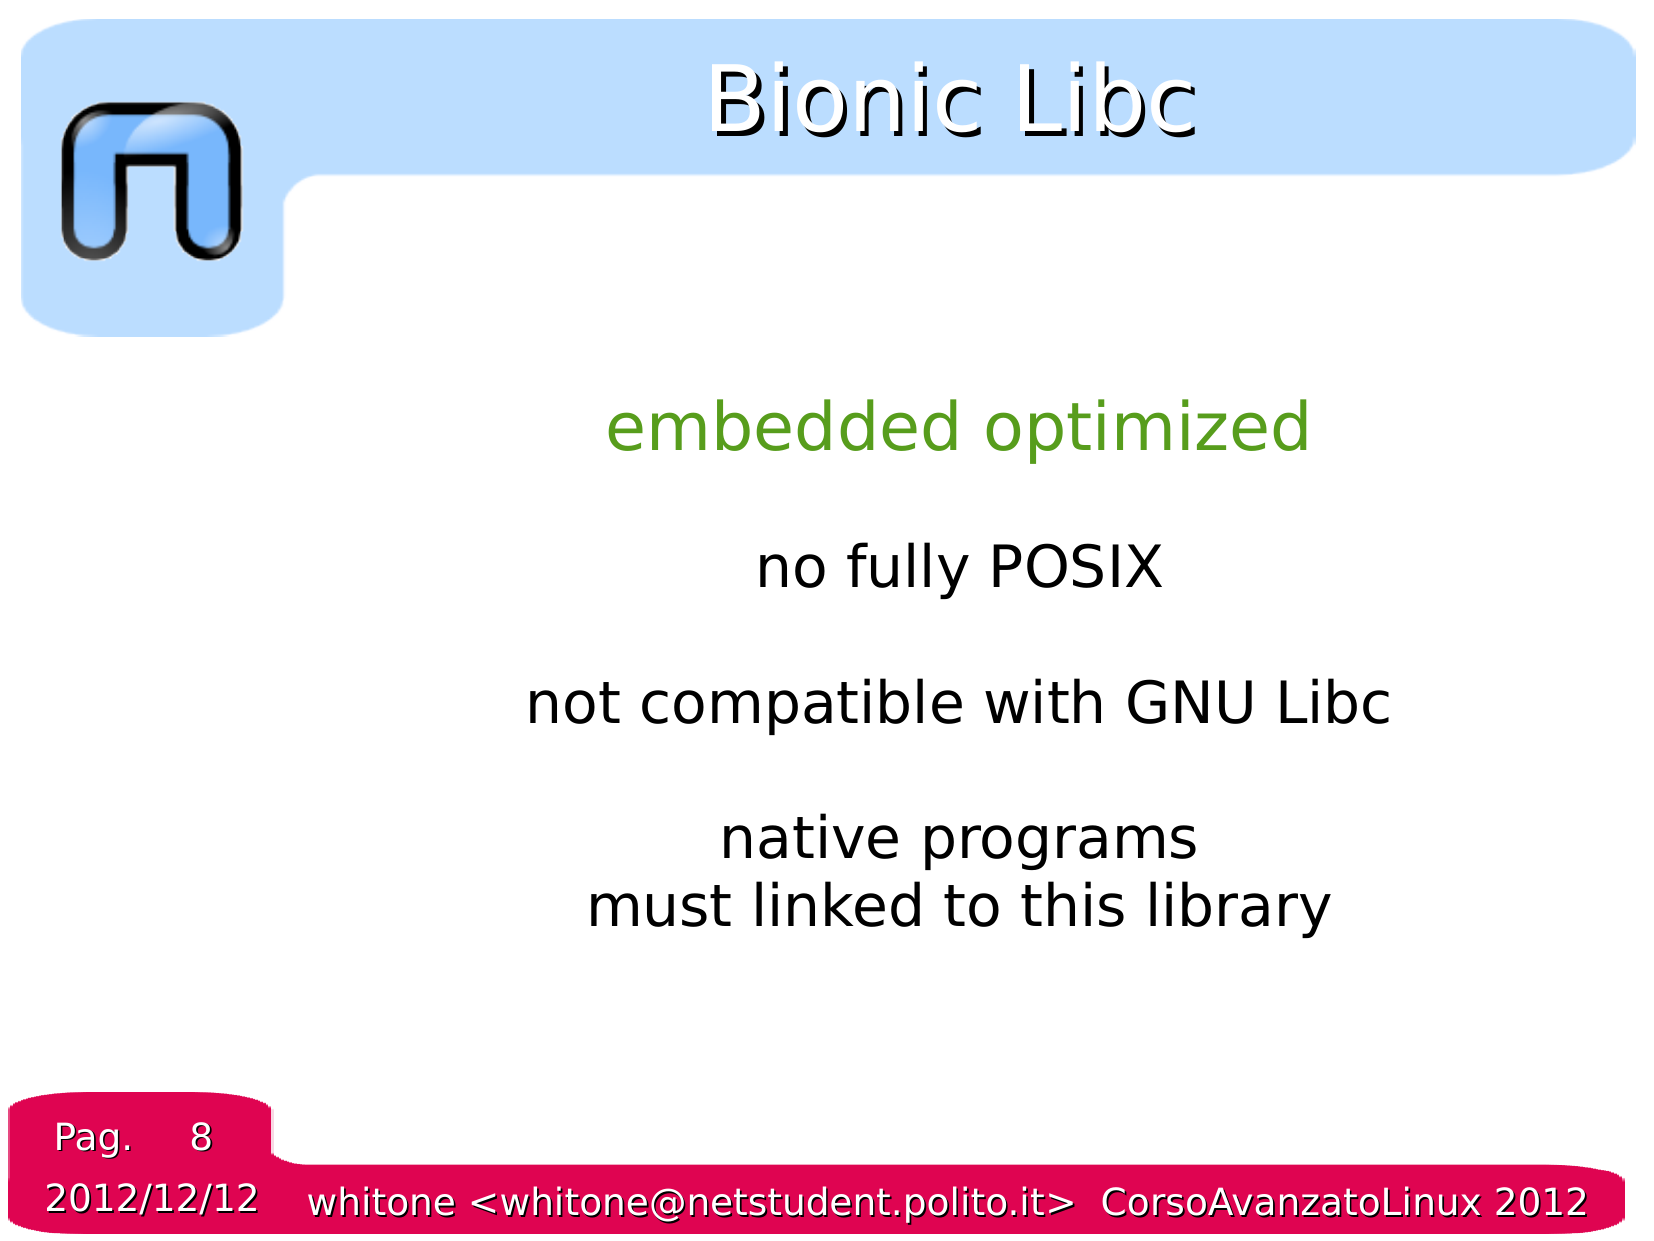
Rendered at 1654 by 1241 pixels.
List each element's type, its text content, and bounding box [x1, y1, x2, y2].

text_box whitone <whitone@netstudent.polito.it> CorsoAvanzatoLinux 2012 [292, 1173, 1604, 1241]
title Bionic Libc [265, 3, 1636, 197]
picture [0, 19, 1636, 354]
text_box 2012/12/12 [29, 1169, 284, 1241]
subtitle embedded optimized no fully POSIX not compatible with GNU Libc native programs must linked to this library [295, 206, 1625, 1123]
text_box Pag. <numero> [27, 1108, 413, 1168]
picture [8, 1092, 1625, 1234]
